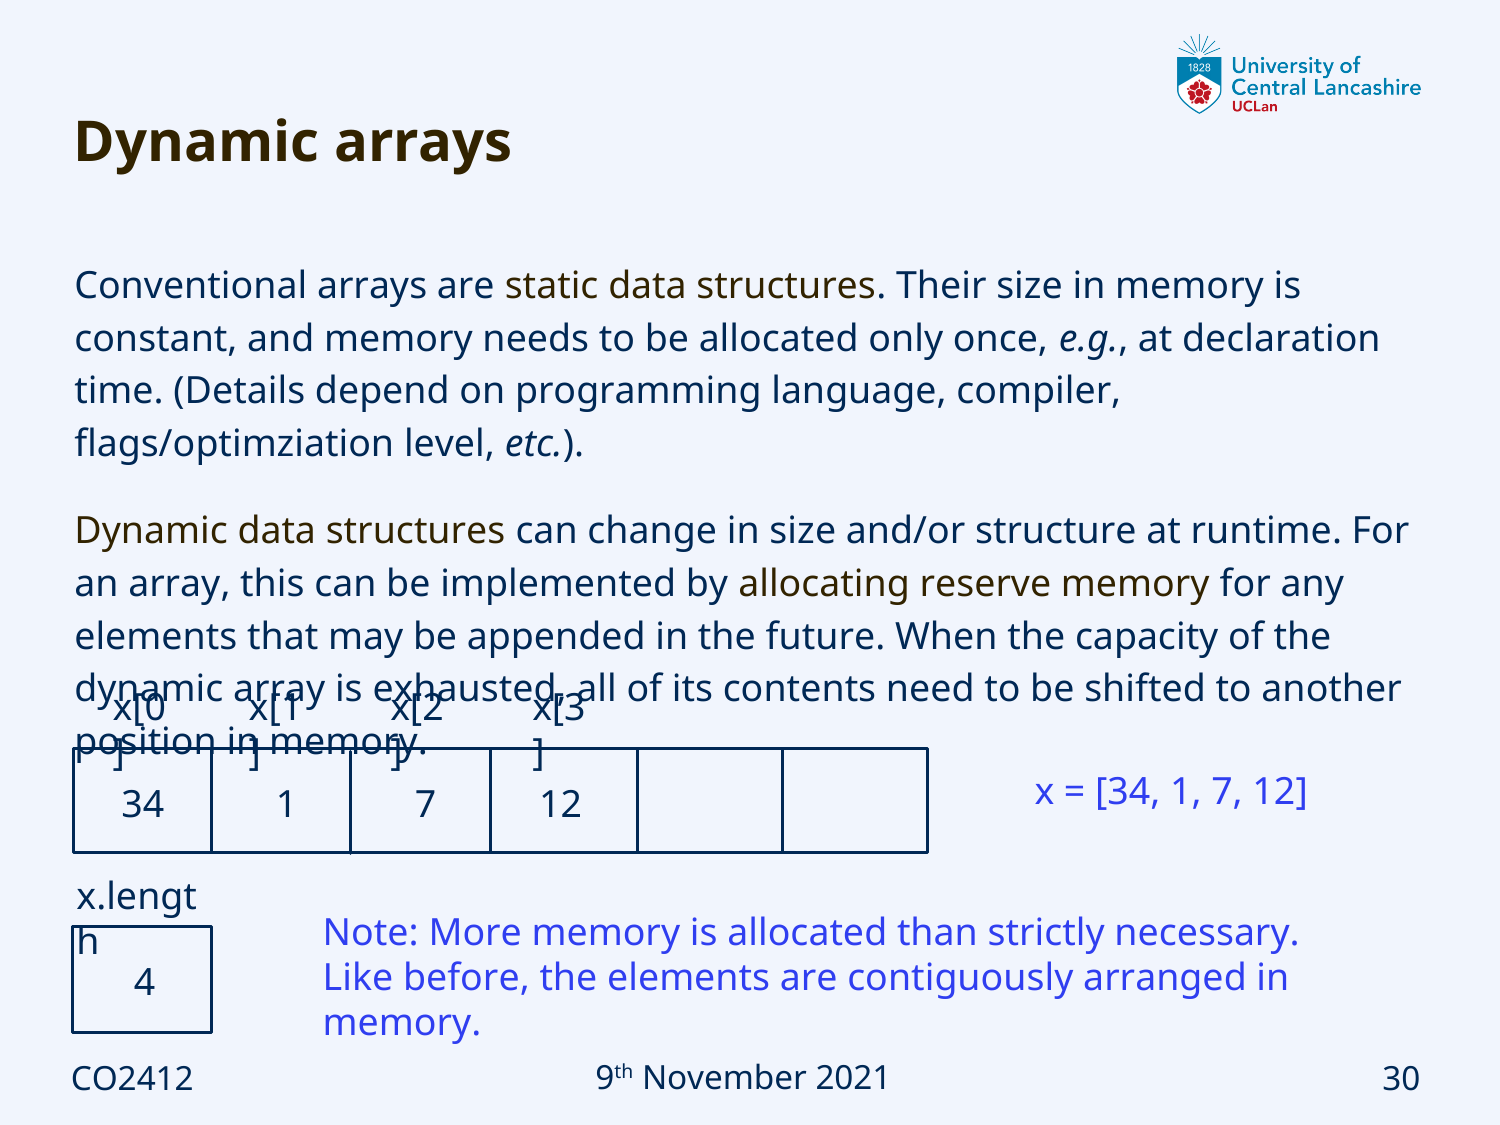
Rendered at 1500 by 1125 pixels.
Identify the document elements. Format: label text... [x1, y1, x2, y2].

text_box Conventional arrays are static data structures. Their size in memory is constant, and memory needs to be allocated only once, e.g., at declaration time. (Details depend on programming language, compiler, flags/optimziation level, etc.). Dynamic data structures can change in size and/or structure at runtime. For an array, this can be implemented by allocating reserve memory for any elements that may be appended in the future. When the capacity of the dynamic array is exhausted, all of its contents need to be shifted to another position in memory. [59, 246, 1441, 665]
text_box 12 [508, 772, 614, 833]
picture [1177, 34, 1421, 93]
text_box 7 [372, 772, 479, 833]
title Dynamic arrays [58, 93, 1475, 186]
text_box 4 [91, 950, 198, 1011]
text_box 34 [90, 772, 196, 833]
text_box x[0] [98, 676, 193, 736]
text_box Note: More memory is allocated than strictly necessary. Like before, the elements are contiguously arranged in memory. [307, 900, 1445, 1006]
text_box x.length [61, 864, 233, 925]
text_box x[1] [233, 676, 329, 736]
text_box x[3] [517, 676, 613, 736]
text_box x = [34, 1, 7, 12] [1019, 759, 1452, 820]
text_box x[2] [375, 676, 471, 736]
text_box 1 [233, 772, 340, 833]
